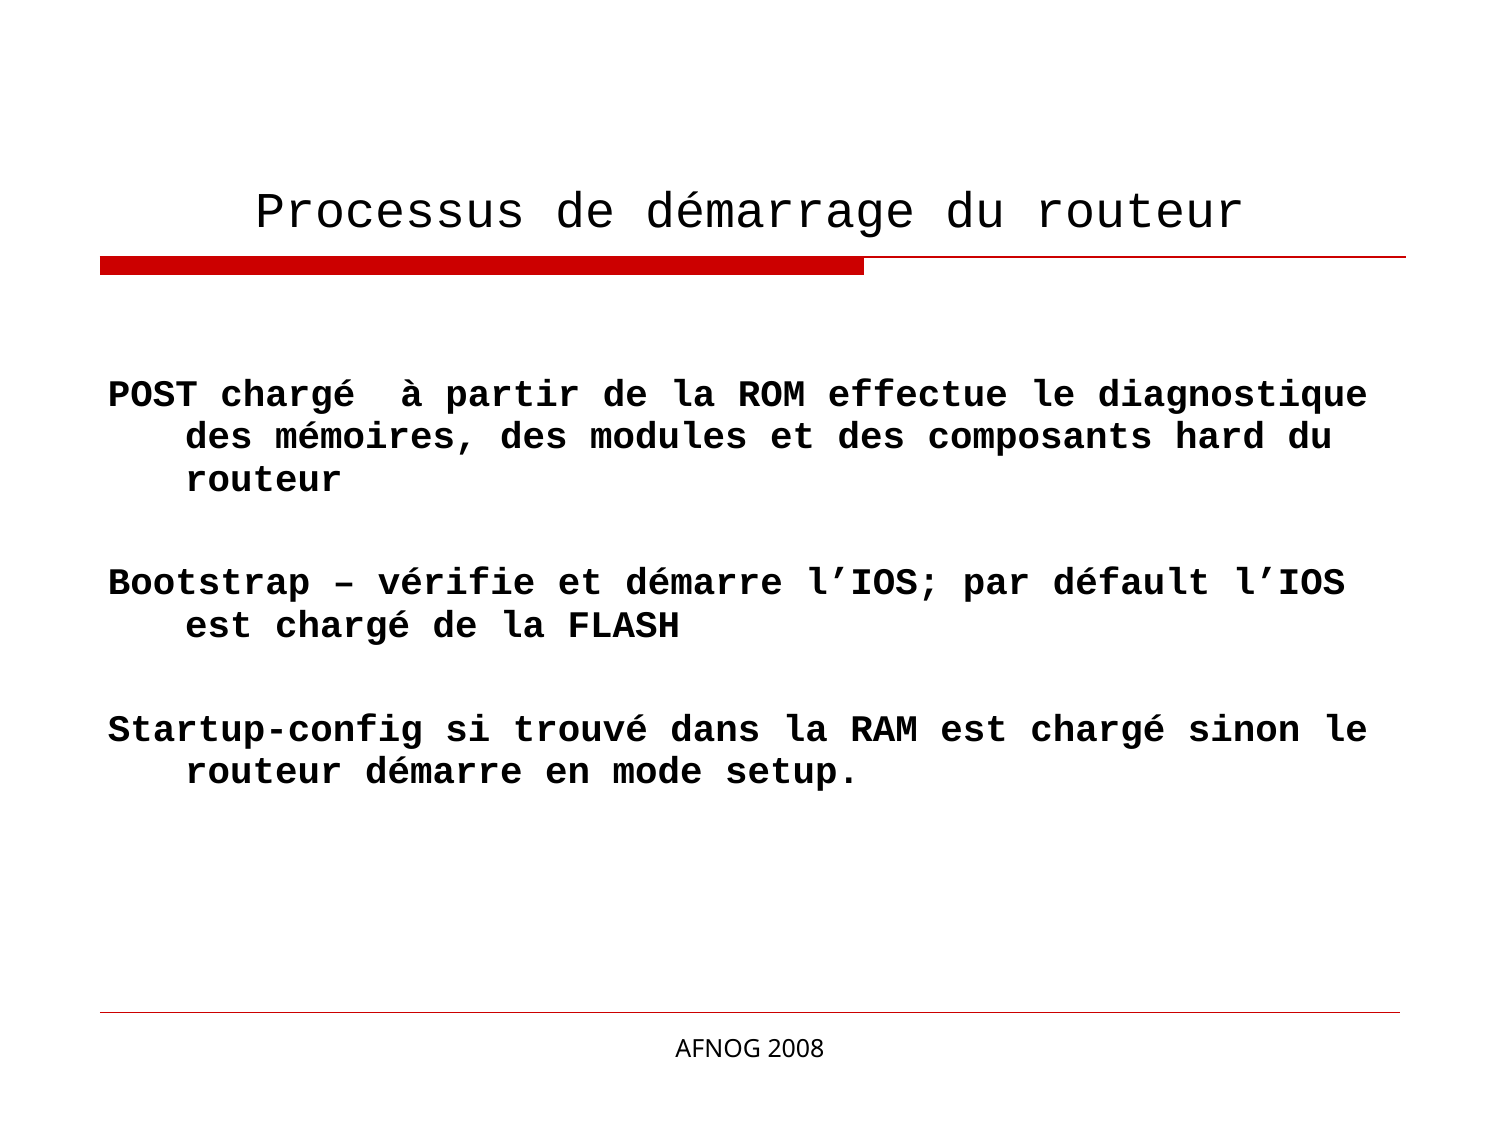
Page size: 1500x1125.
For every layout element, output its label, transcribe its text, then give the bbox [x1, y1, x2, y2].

text_box AFNOG 2008 [512, 1024, 988, 1103]
list POST chargé à partir de la ROM effectue le diagnostique des mémoires, des modules et des composants hard du routeur Bootstrap – vérifie et démarre l’IOS; par défault l’IOS est chargé de la FLASH Startup-config si trouvé dans la RAM est chargé sinon le routeur démarre en mode setup. [92, 287, 1406, 988]
title Processus de démarrage du routeur [94, 49, 1407, 250]
